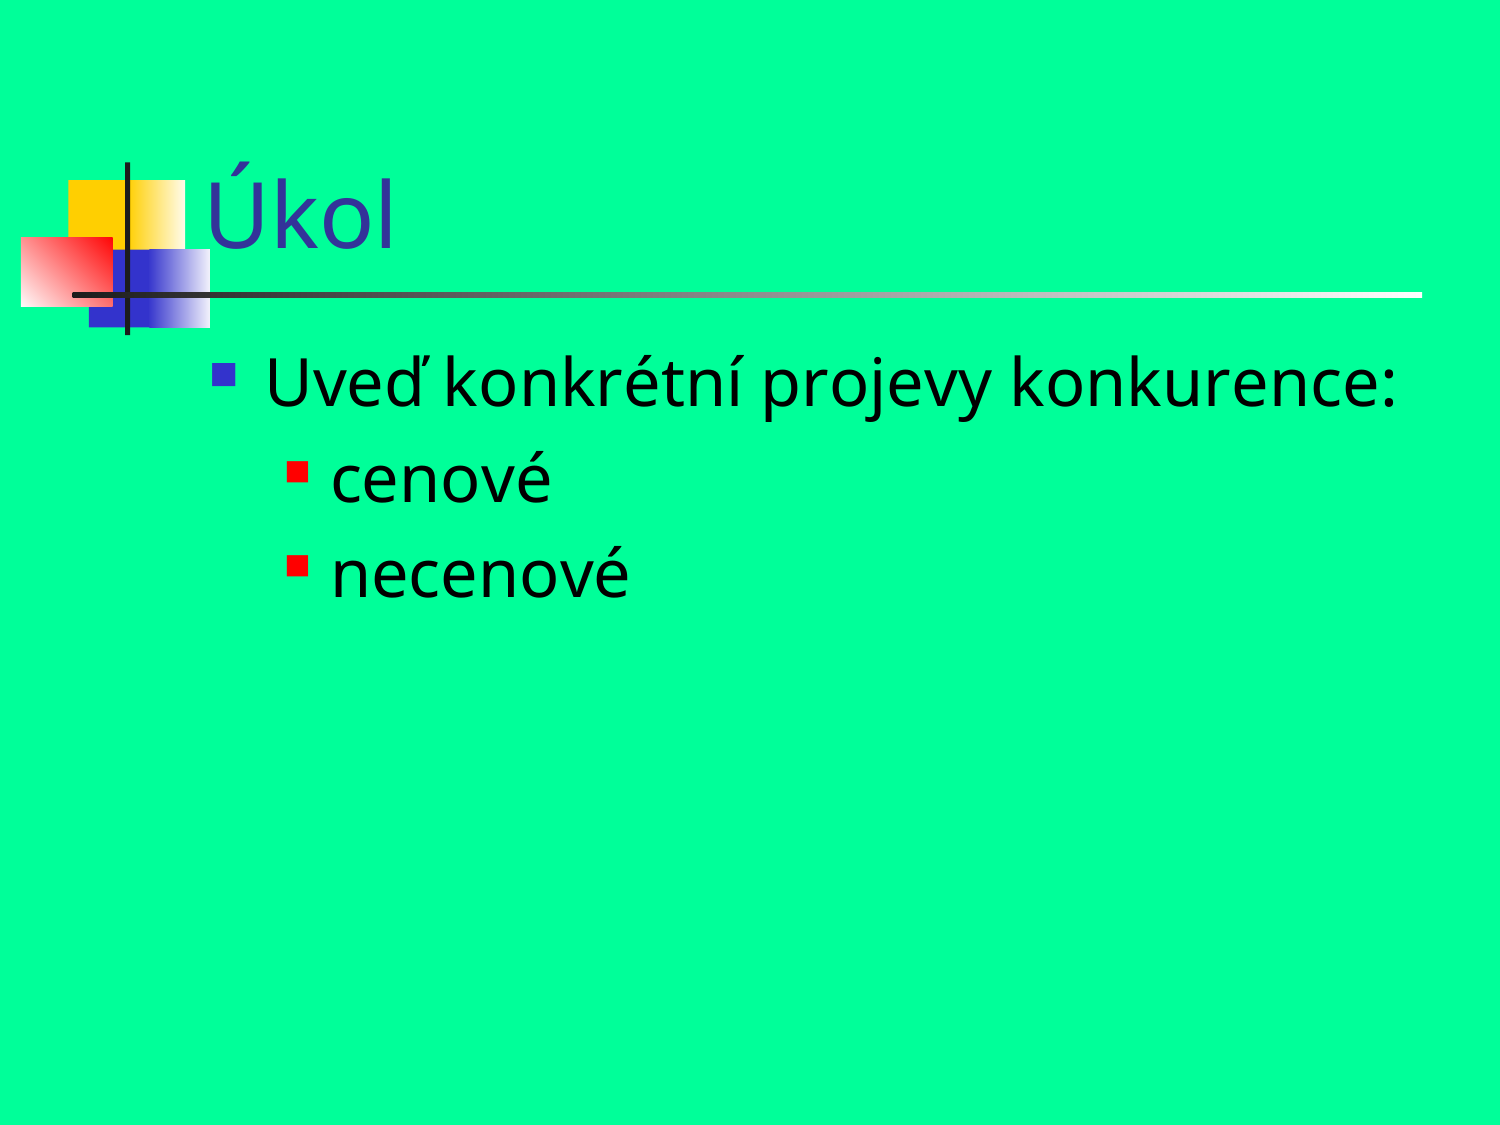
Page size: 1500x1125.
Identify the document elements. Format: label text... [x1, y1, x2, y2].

title Úkol [188, 35, 1467, 276]
list Uveď konkrétní projevy konkurence: cenové necenové [193, 330, 1469, 1125]
